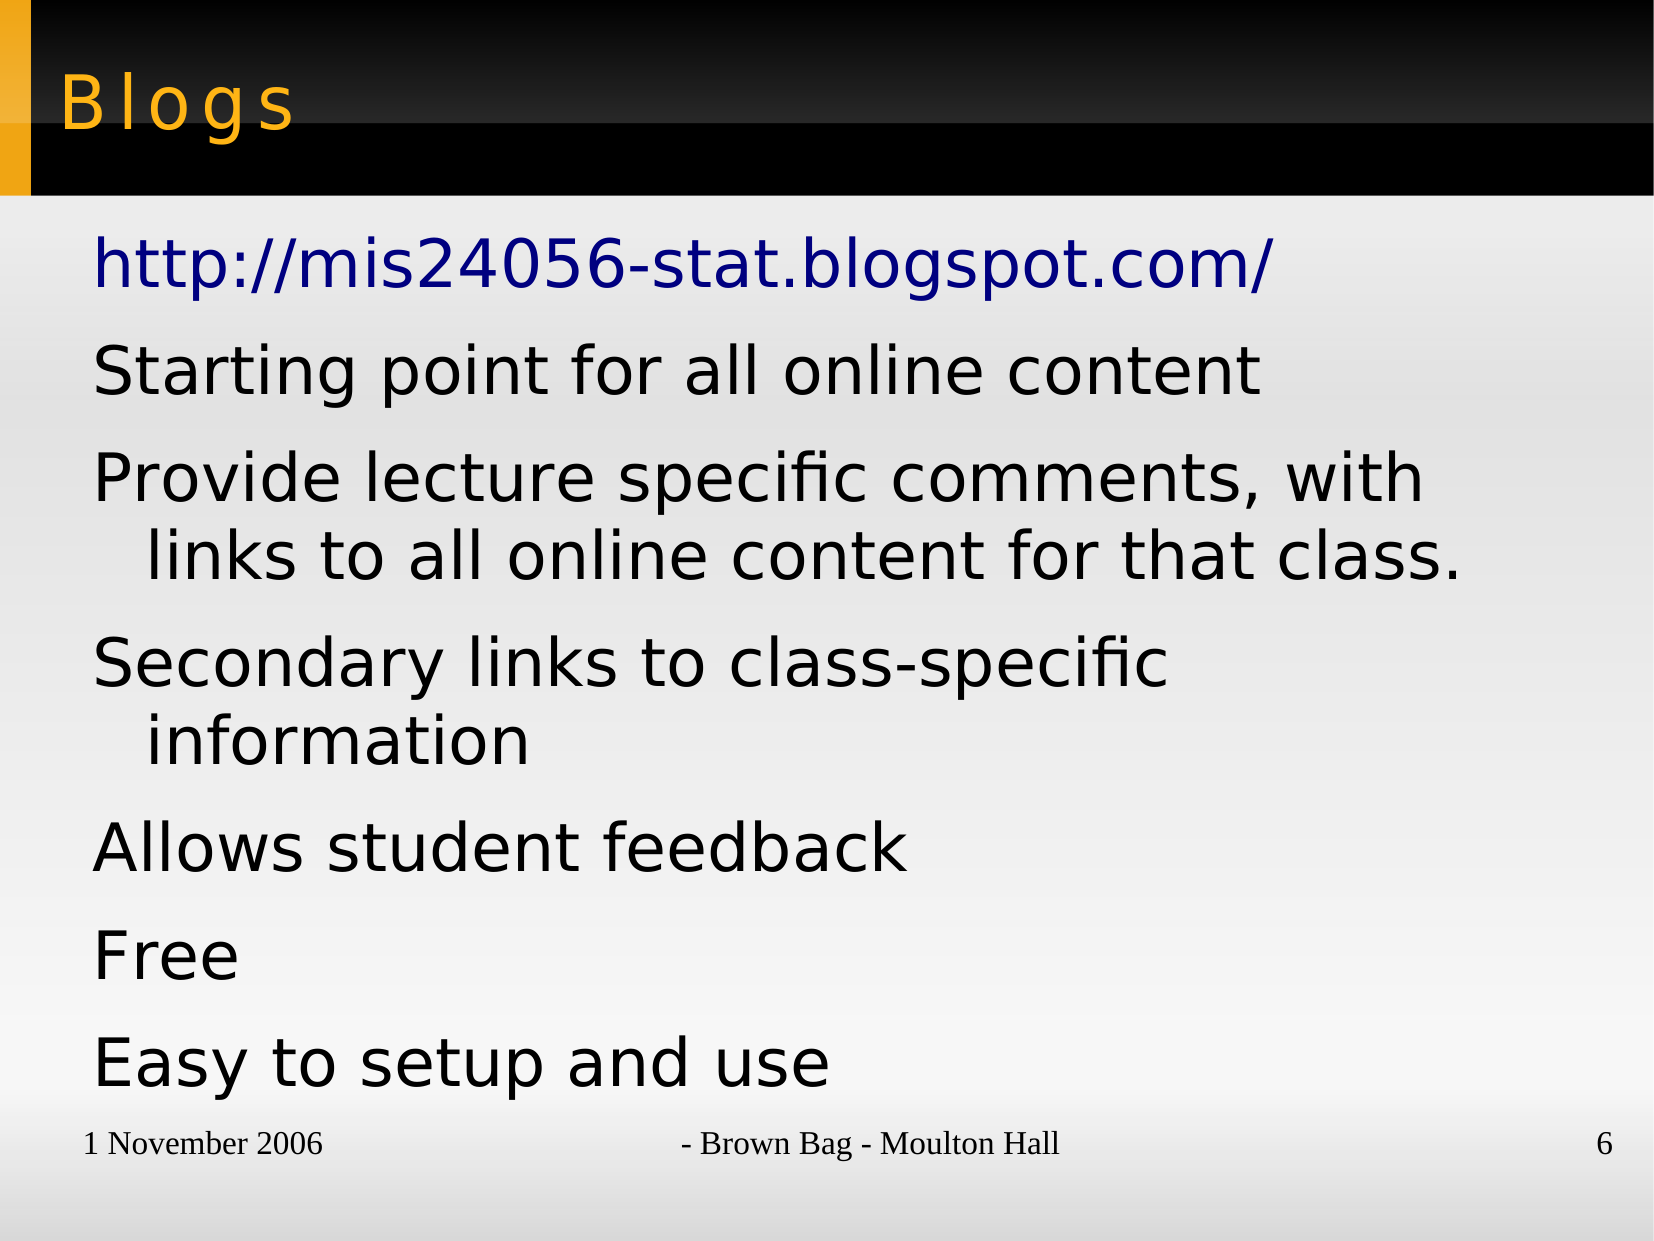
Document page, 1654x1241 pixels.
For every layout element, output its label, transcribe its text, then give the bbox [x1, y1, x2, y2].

list http://mis24056-stat.blogspot.com/ Starting point for all online content Provide lecture specific comments, with links to all online content for that class. Secondary links to class-specific information Allows student feedback Free Easy to setup and use [75, 225, 1564, 1103]
title Blogs [59, 29, 1270, 178]
picture [0, 0, 1654, 1241]
